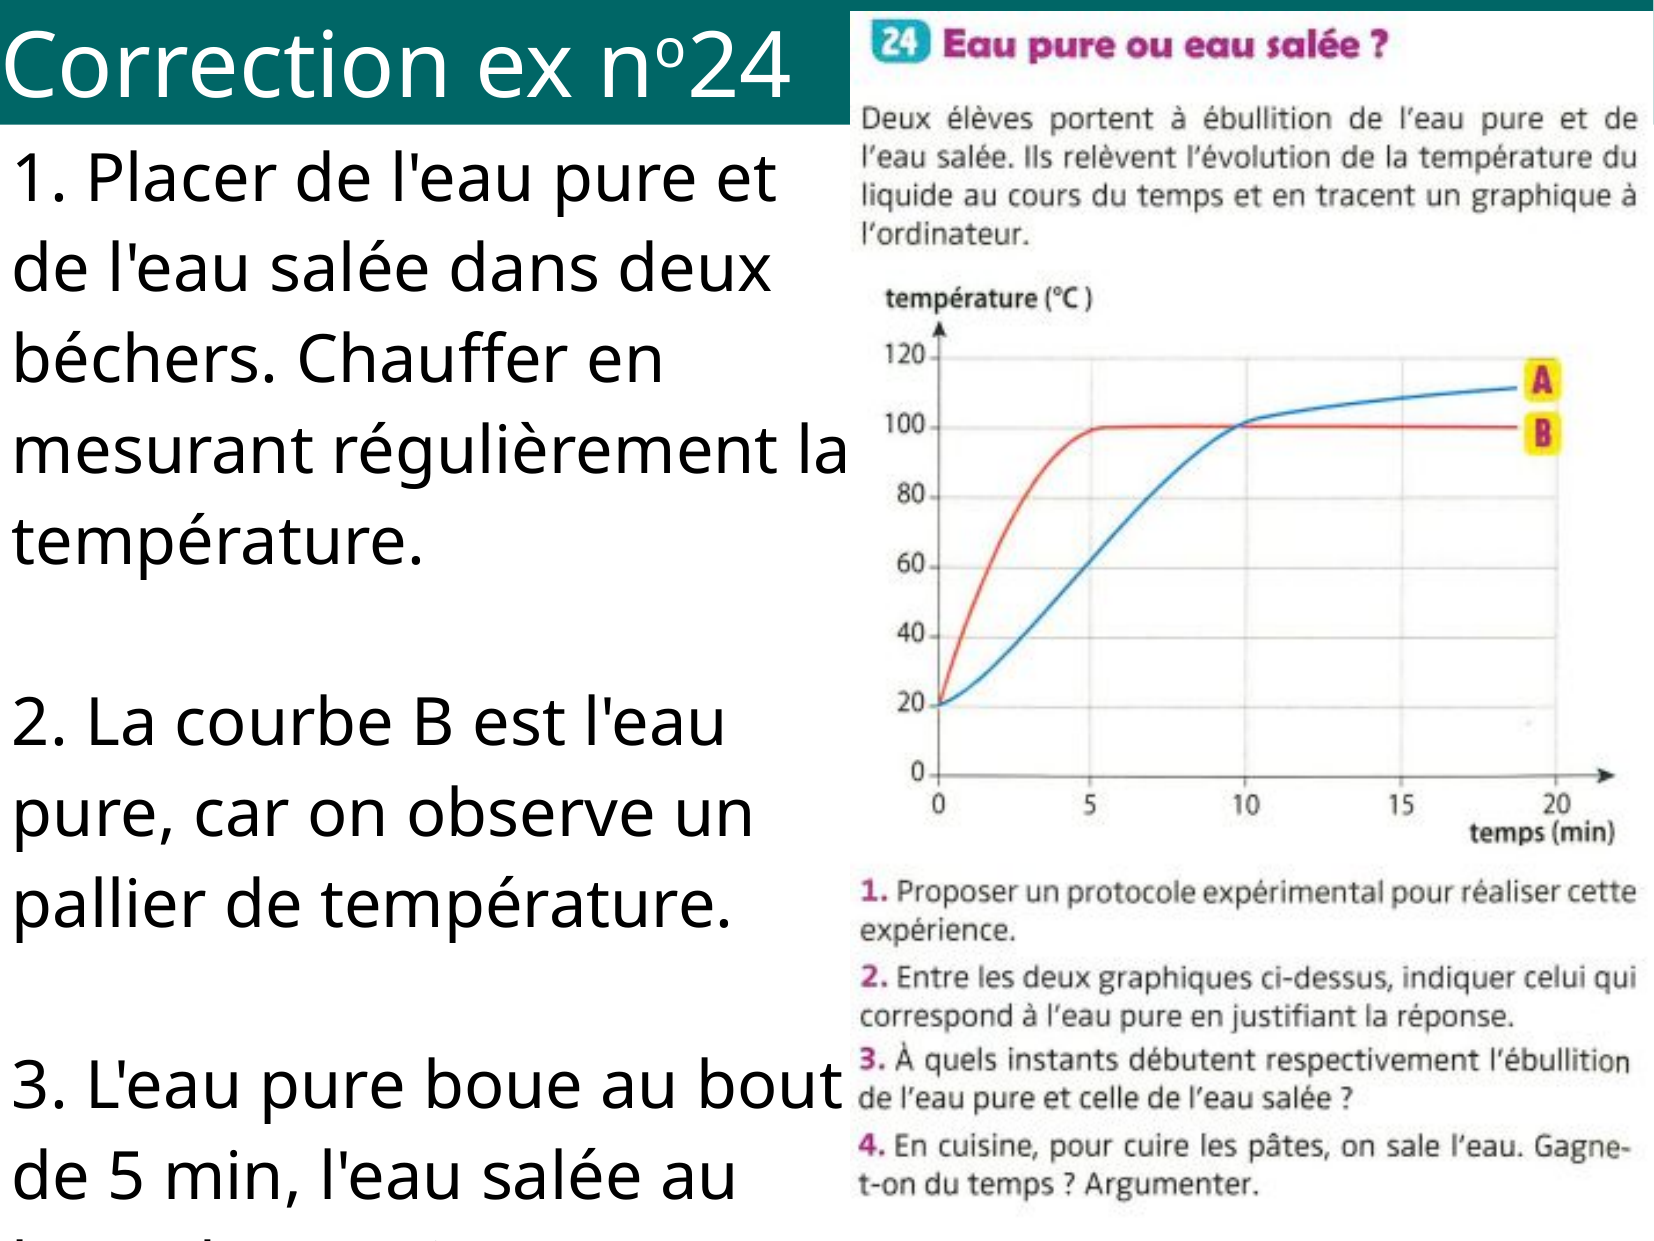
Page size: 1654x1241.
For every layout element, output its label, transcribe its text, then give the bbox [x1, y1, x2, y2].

title Correction ex no24 [0, 10, 1654, 114]
subtitle 1. Placer de l'eau pure et de l'eau salée dans deux béchers. Chauffer en mesurant régulièrement la température. 2. La courbe B est l'eau pure, car on observe un pallier de température. 3. L'eau pure boue au bout de 5 min, l'eau salée au bout de 10 min. [11, 129, 850, 1229]
picture [850, 11, 1654, 1229]
